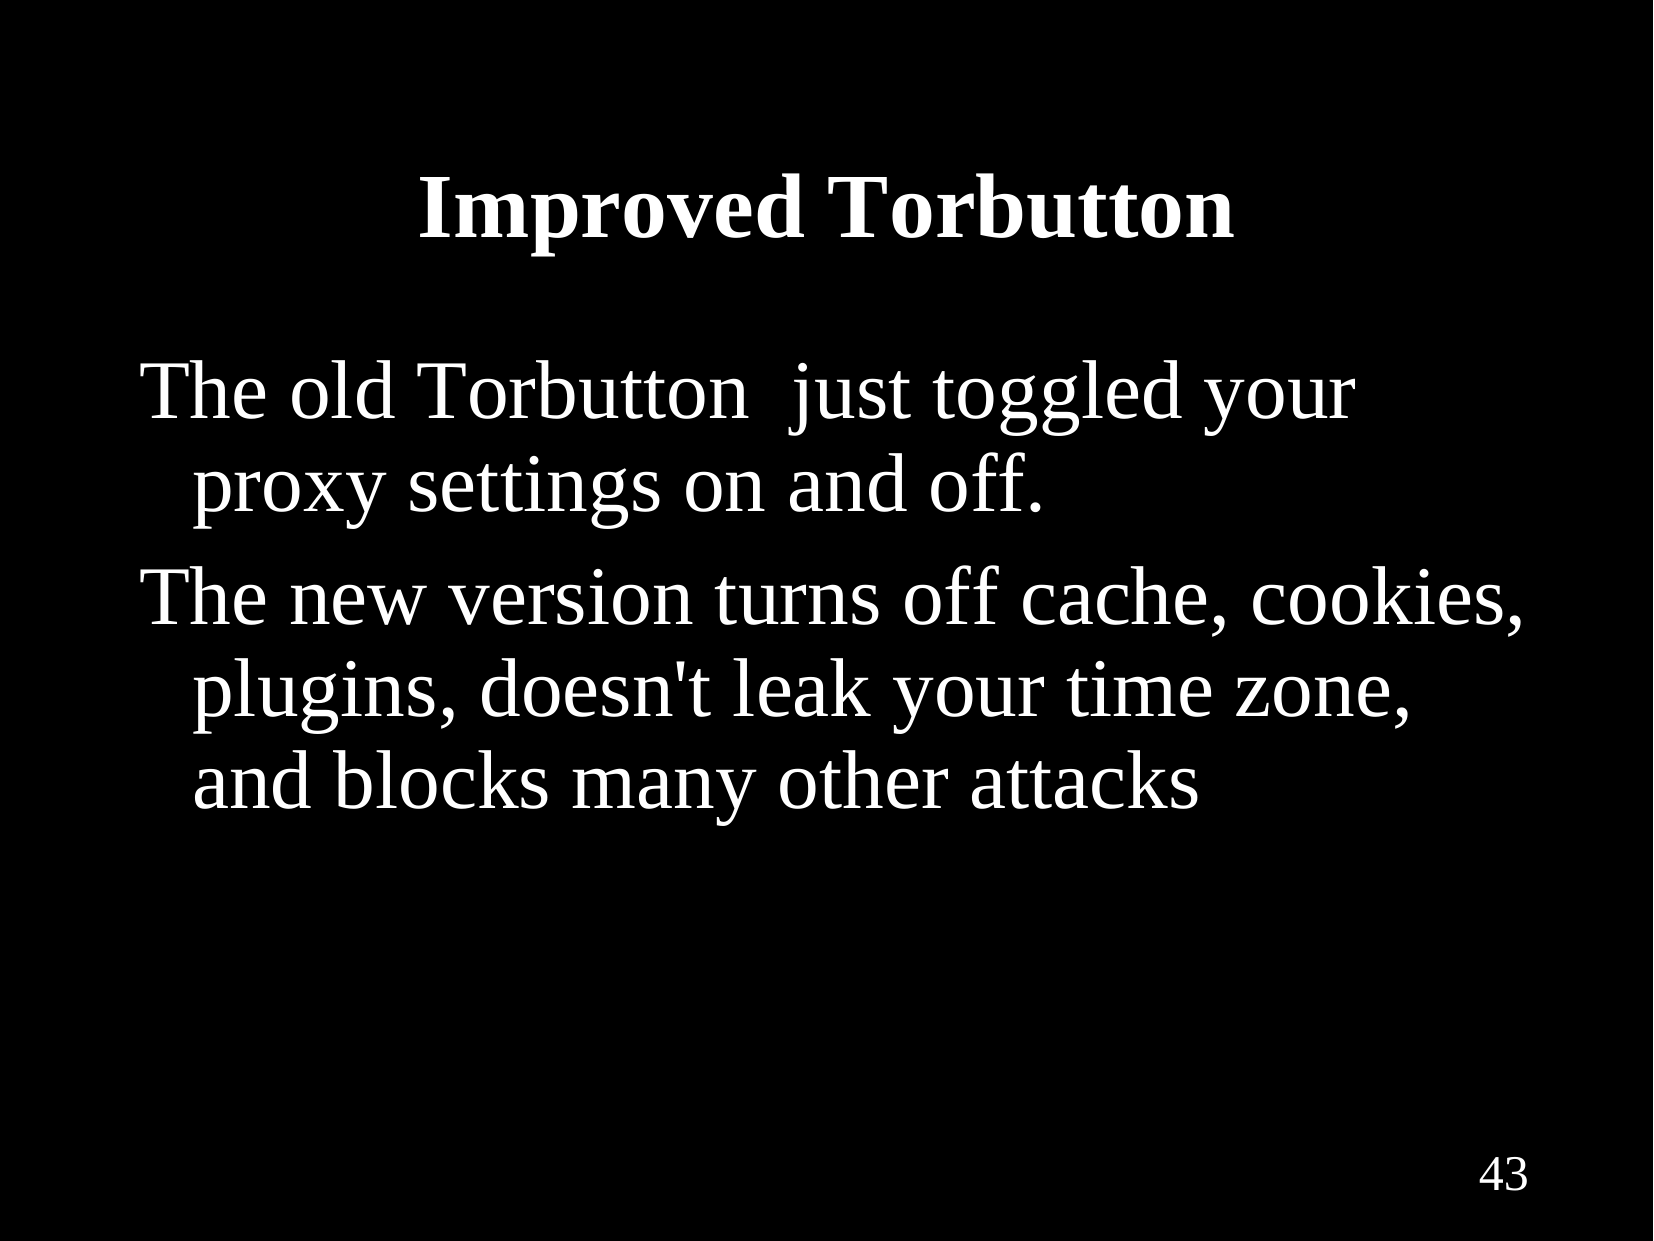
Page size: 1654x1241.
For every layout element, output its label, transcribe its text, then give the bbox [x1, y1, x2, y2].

title Improved Torbutton [121, 102, 1534, 311]
list The old Torbutton just toggled your proxy settings on and off. The new version turns off cache, cookies, plugins, doesn't leak your time zone, and blocks many other attacks [121, 344, 1534, 1127]
